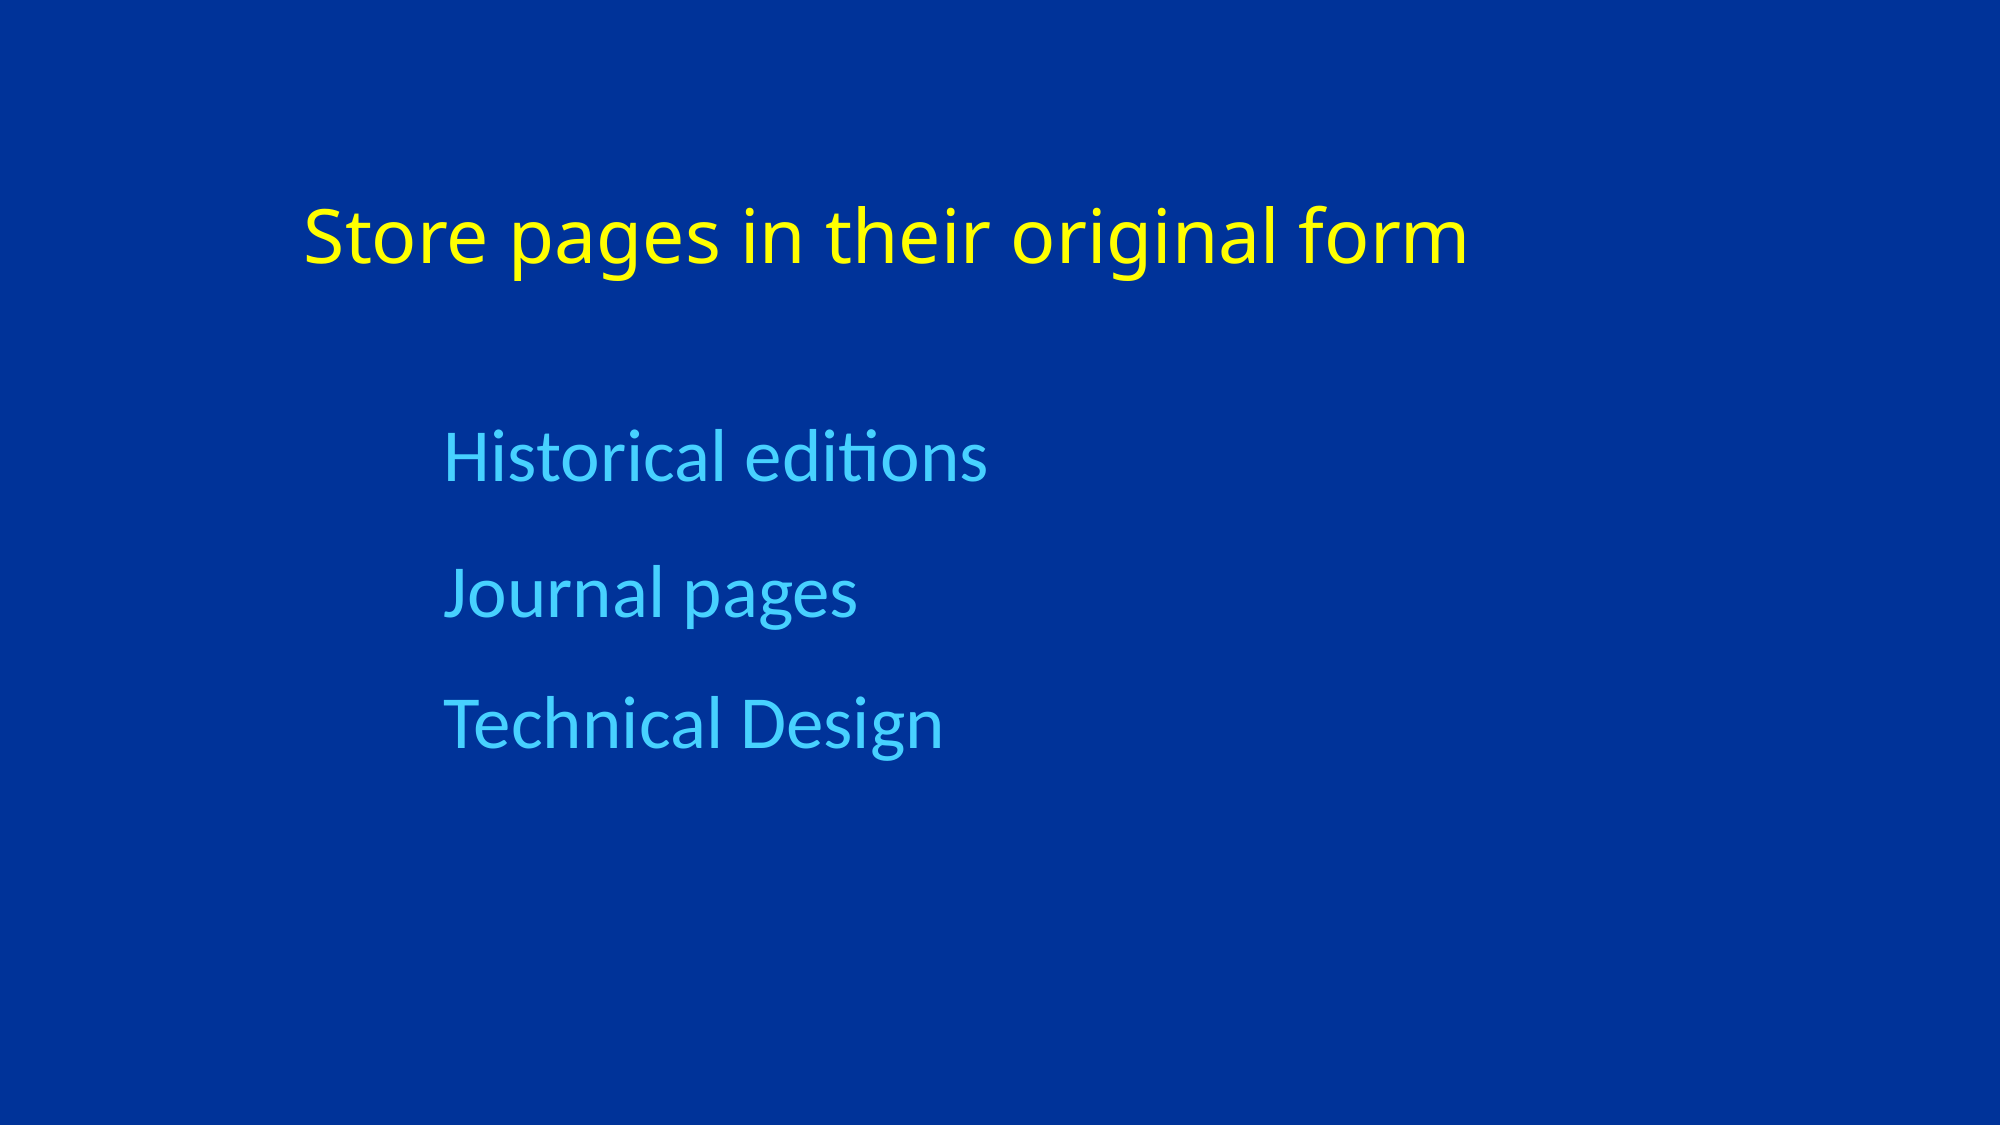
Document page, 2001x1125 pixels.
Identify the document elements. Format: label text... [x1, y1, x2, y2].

text_box Historical editions [428, 399, 1637, 506]
text_box Technical Design [428, 666, 1637, 773]
text_box Store pages in their original form [289, 181, 1571, 288]
text_box Journal pages [428, 534, 1637, 641]
